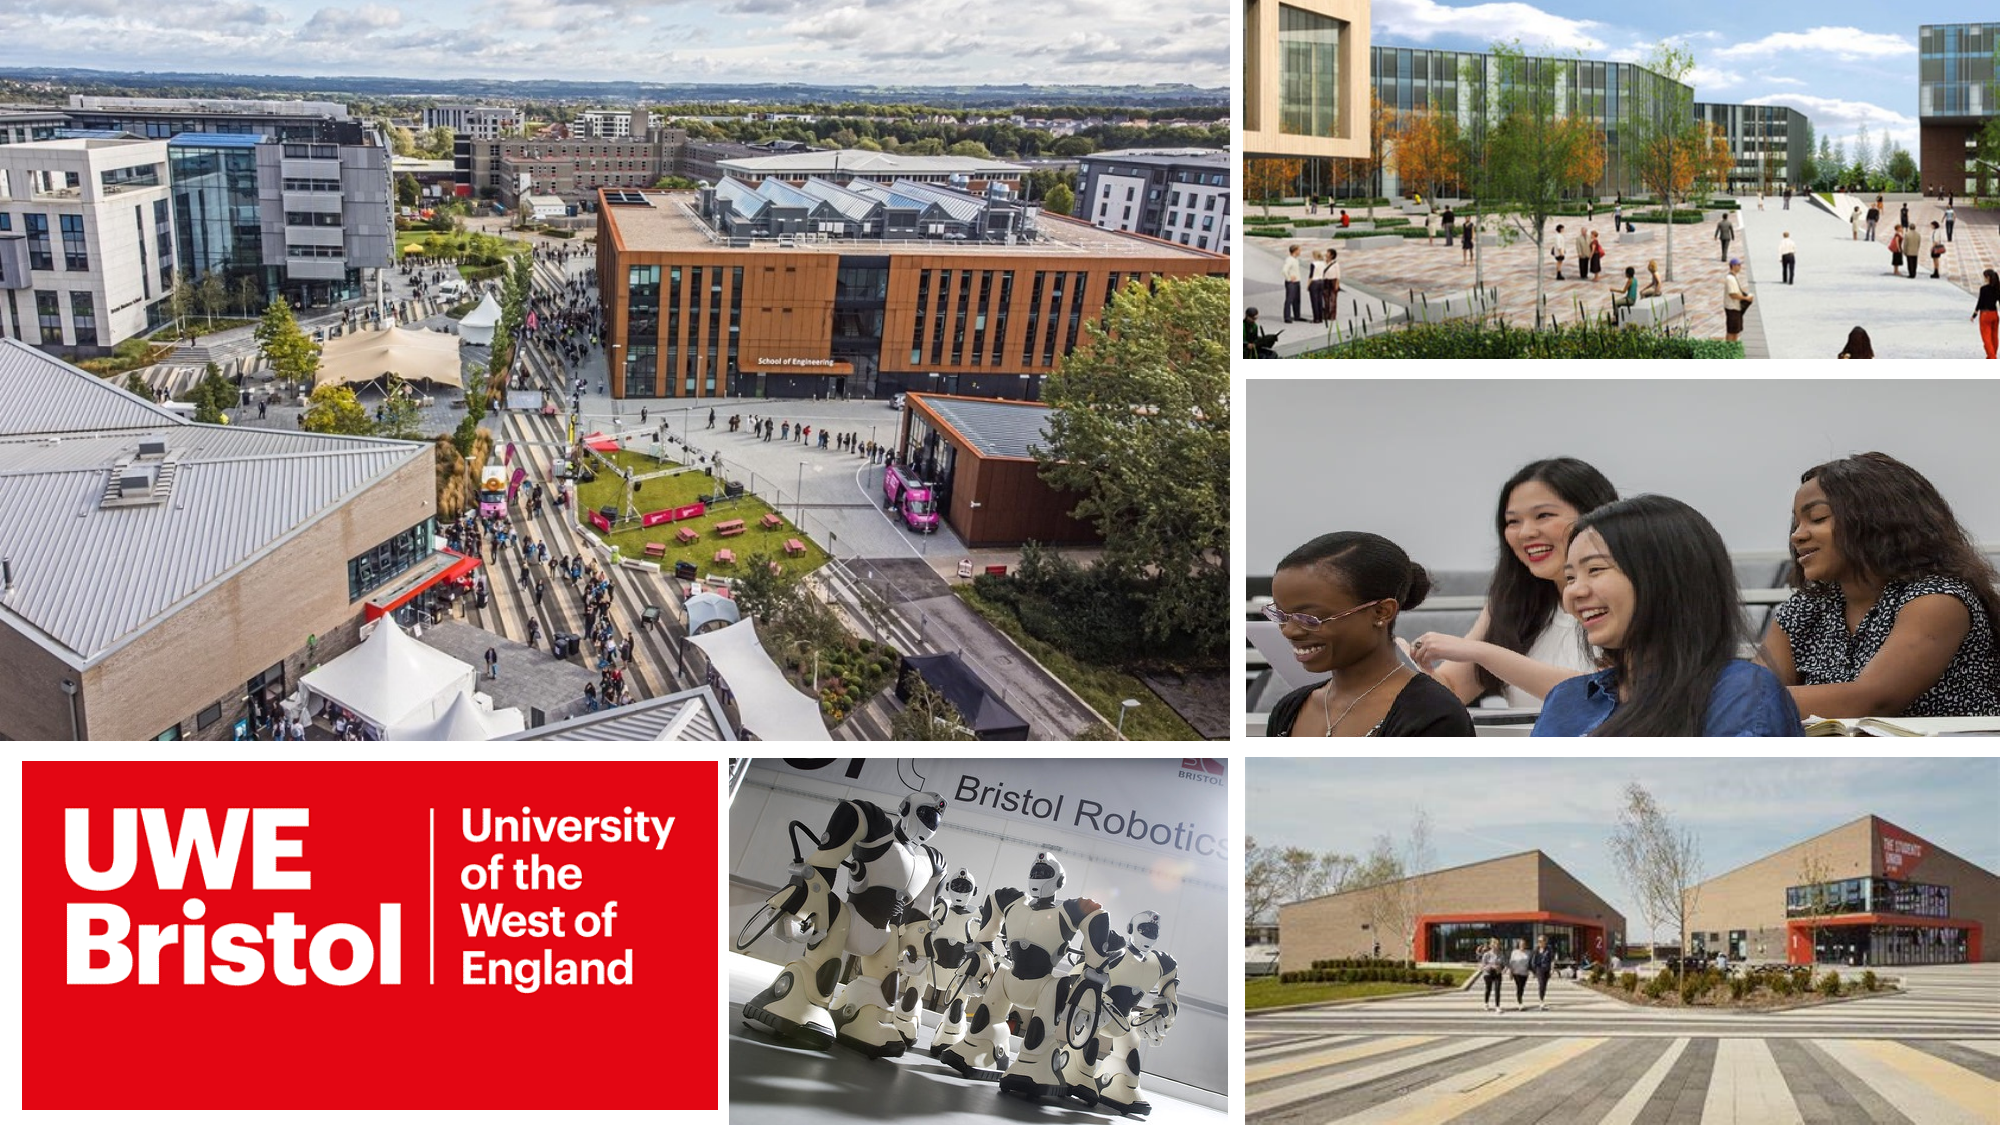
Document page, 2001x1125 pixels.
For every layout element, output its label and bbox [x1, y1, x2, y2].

picture [1245, 757, 2000, 1125]
picture [0, 0, 1230, 741]
picture [1243, 0, 2000, 359]
picture [729, 758, 1228, 1125]
picture [1246, 380, 2000, 737]
text_box [0, 0, 2000, 1125]
picture [22, 761, 718, 1110]
